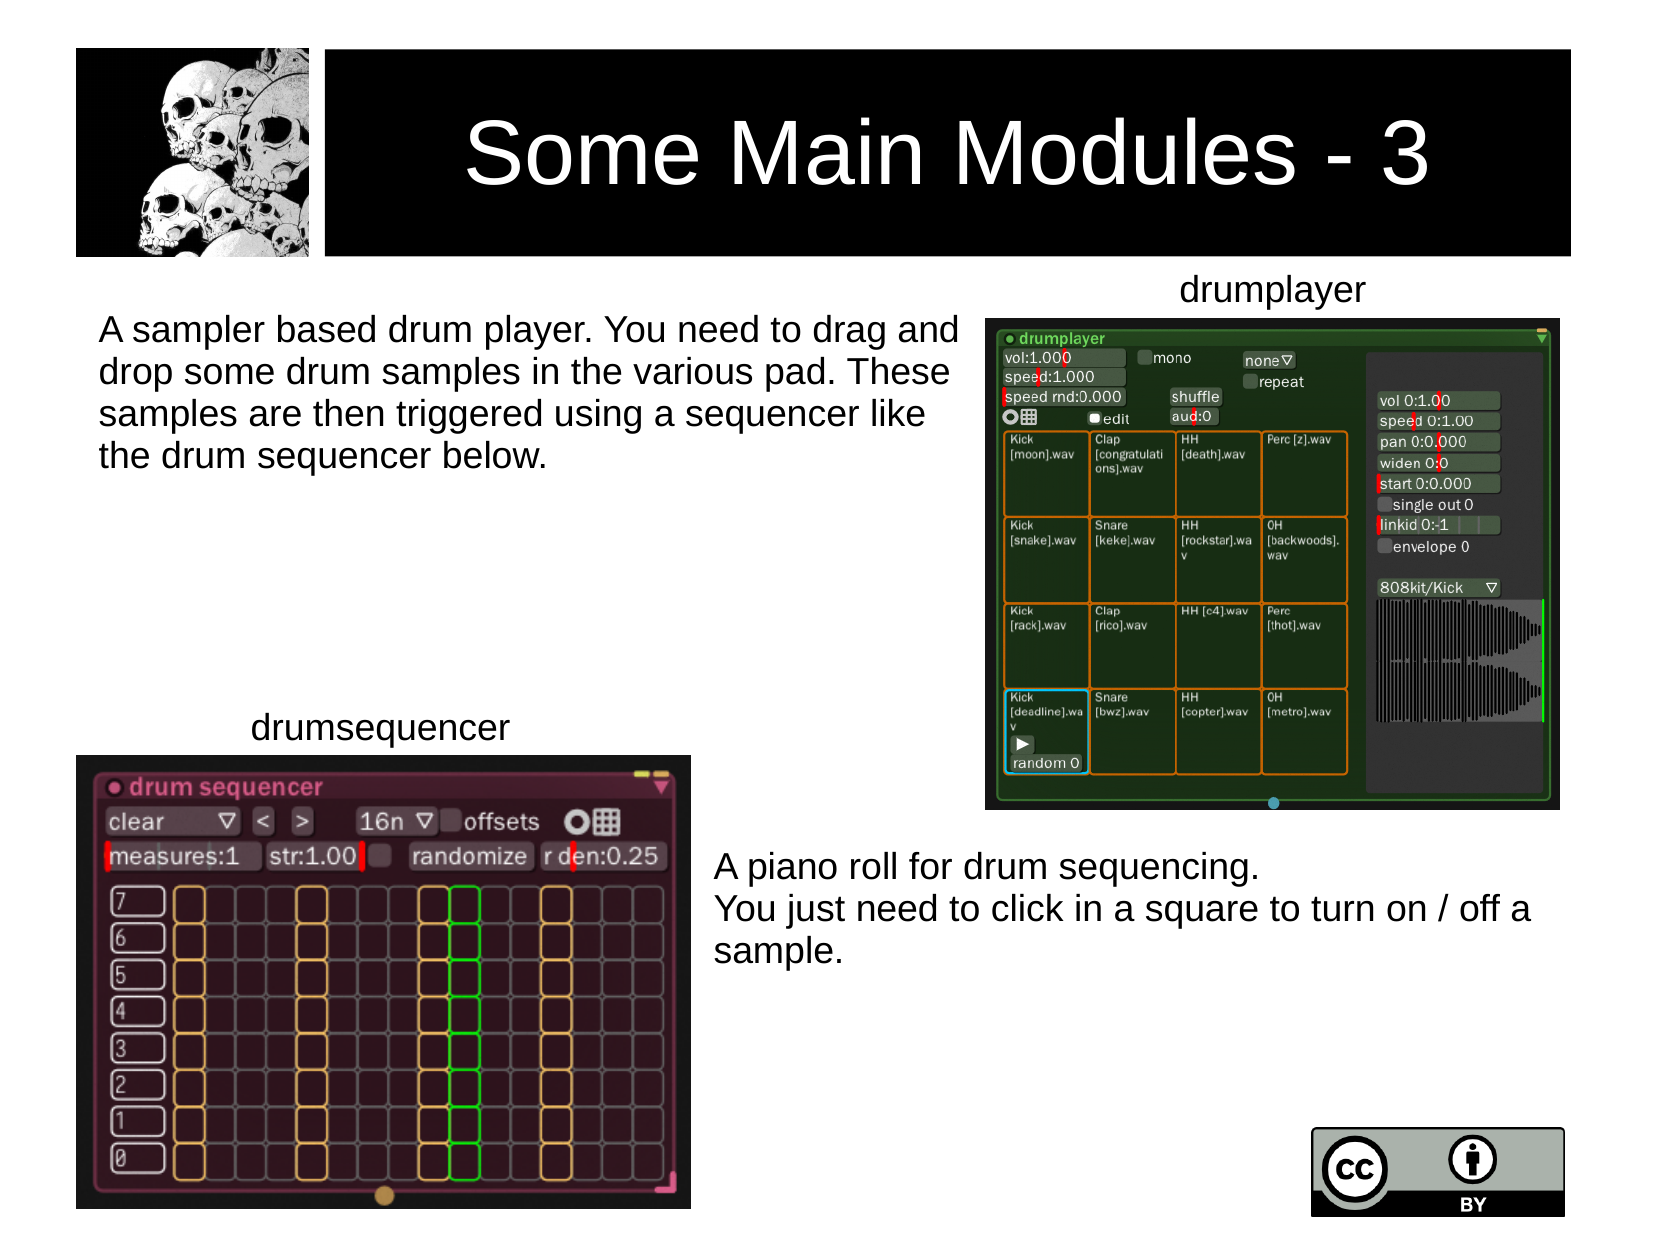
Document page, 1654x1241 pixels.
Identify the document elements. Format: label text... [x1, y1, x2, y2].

picture [985, 318, 1560, 810]
title Some Main Modules - 3 [324, 49, 1571, 257]
text_box A piano roll for drum sequencing. You just need to click in a square to turn on / off a sample. [698, 837, 1556, 979]
text_box drumplayer [1164, 261, 1392, 319]
picture [76, 48, 309, 257]
picture [76, 755, 691, 1209]
text_box A sampler based drum player. You need to drag and drop some drum samples in the various pad. These samples are then triggered using a sequencer like the drum sequencer below. [83, 300, 976, 484]
text_box drumsequencer [235, 698, 558, 756]
picture [1311, 1127, 1565, 1217]
